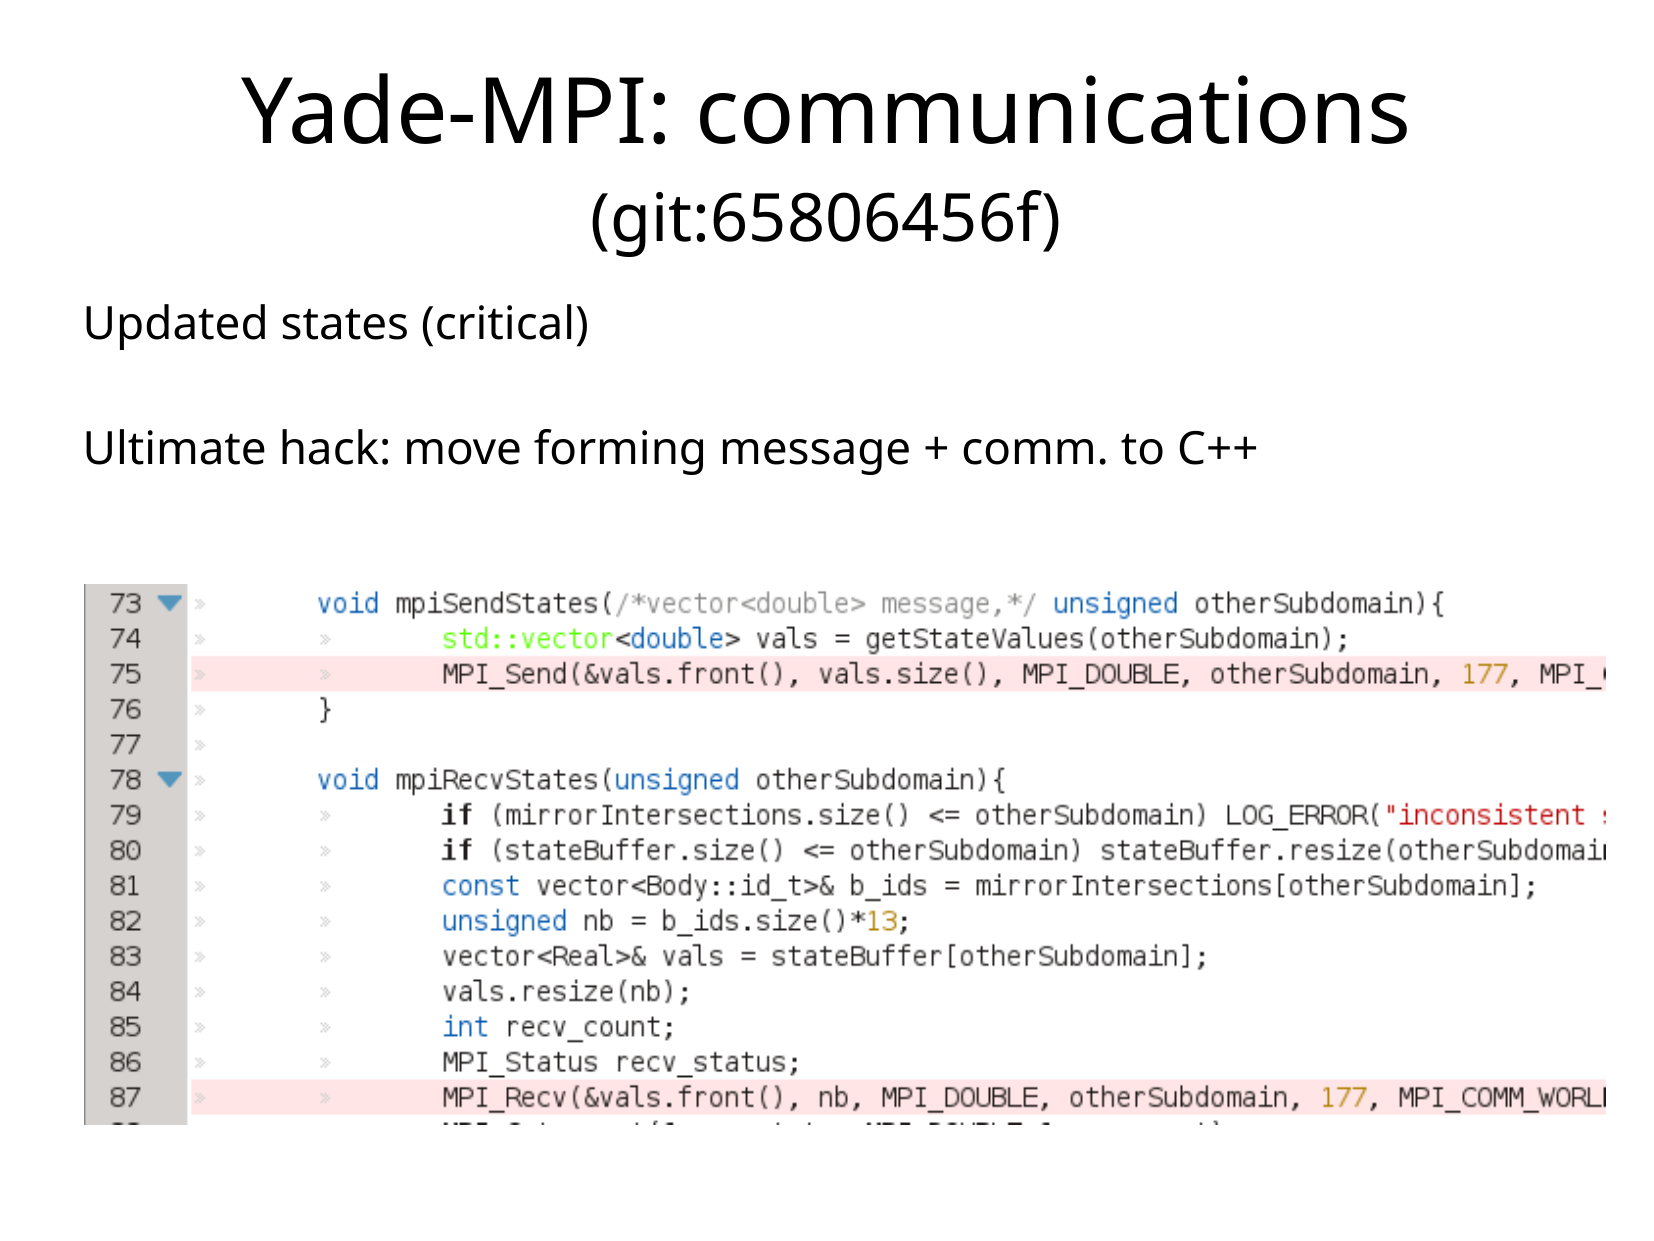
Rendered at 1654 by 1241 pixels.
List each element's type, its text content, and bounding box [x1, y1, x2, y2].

picture [84, 584, 1606, 1126]
title Yade-MPI: communications (git:65806456f) [82, 49, 1571, 257]
subtitle Updated states (critical) Ultimate hack: move forming message + comm. to C++ [82, 290, 1571, 1010]
